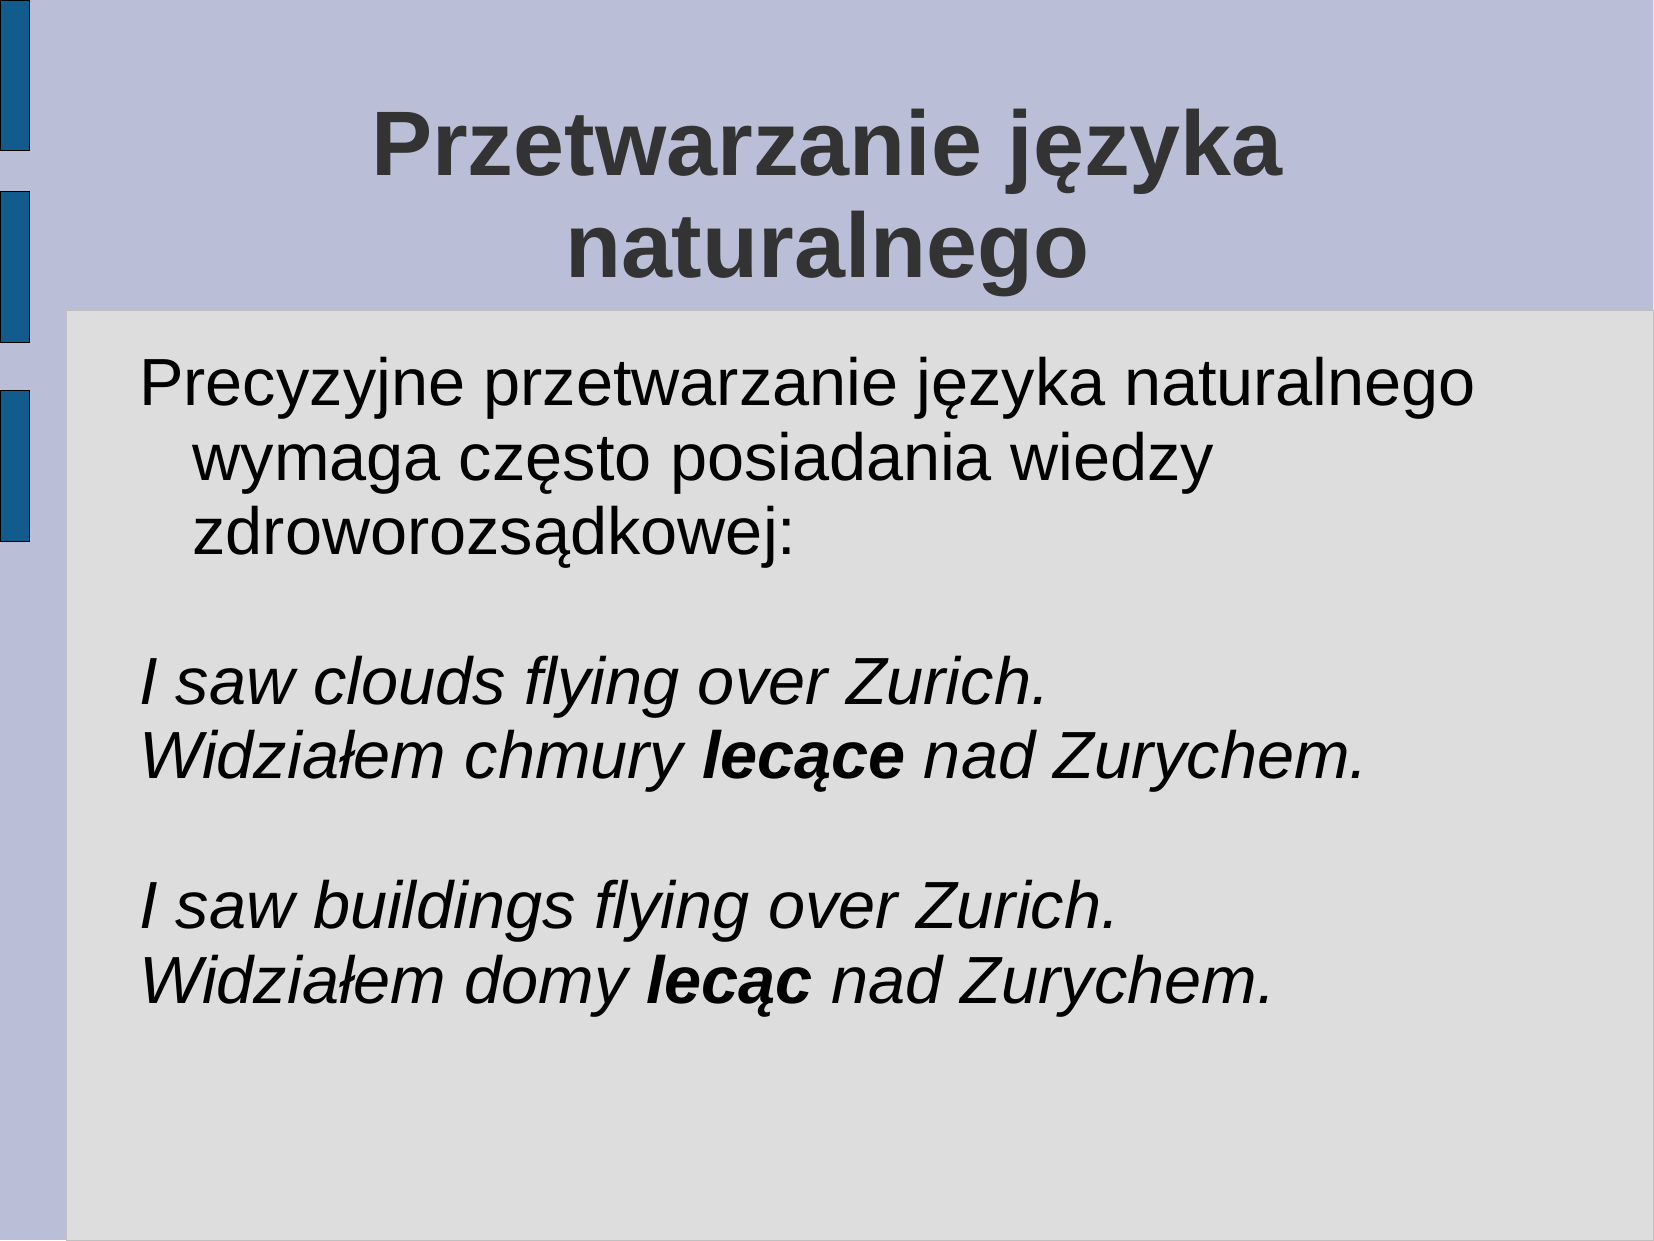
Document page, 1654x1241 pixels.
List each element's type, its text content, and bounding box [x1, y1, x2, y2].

list Precyzyjne przetwarzanie języka naturalnego wymaga często posiadania wiedzy zdroworozsądkowej: I saw clouds flying over Zurich. Widziałem chmury lecące nad Zurychem. I saw buildings flying over Zurich. Widziałem domy lecąc nad Zurychem. [121, 344, 1534, 1127]
title Przetwarzanie języka naturalnego [121, 91, 1534, 299]
